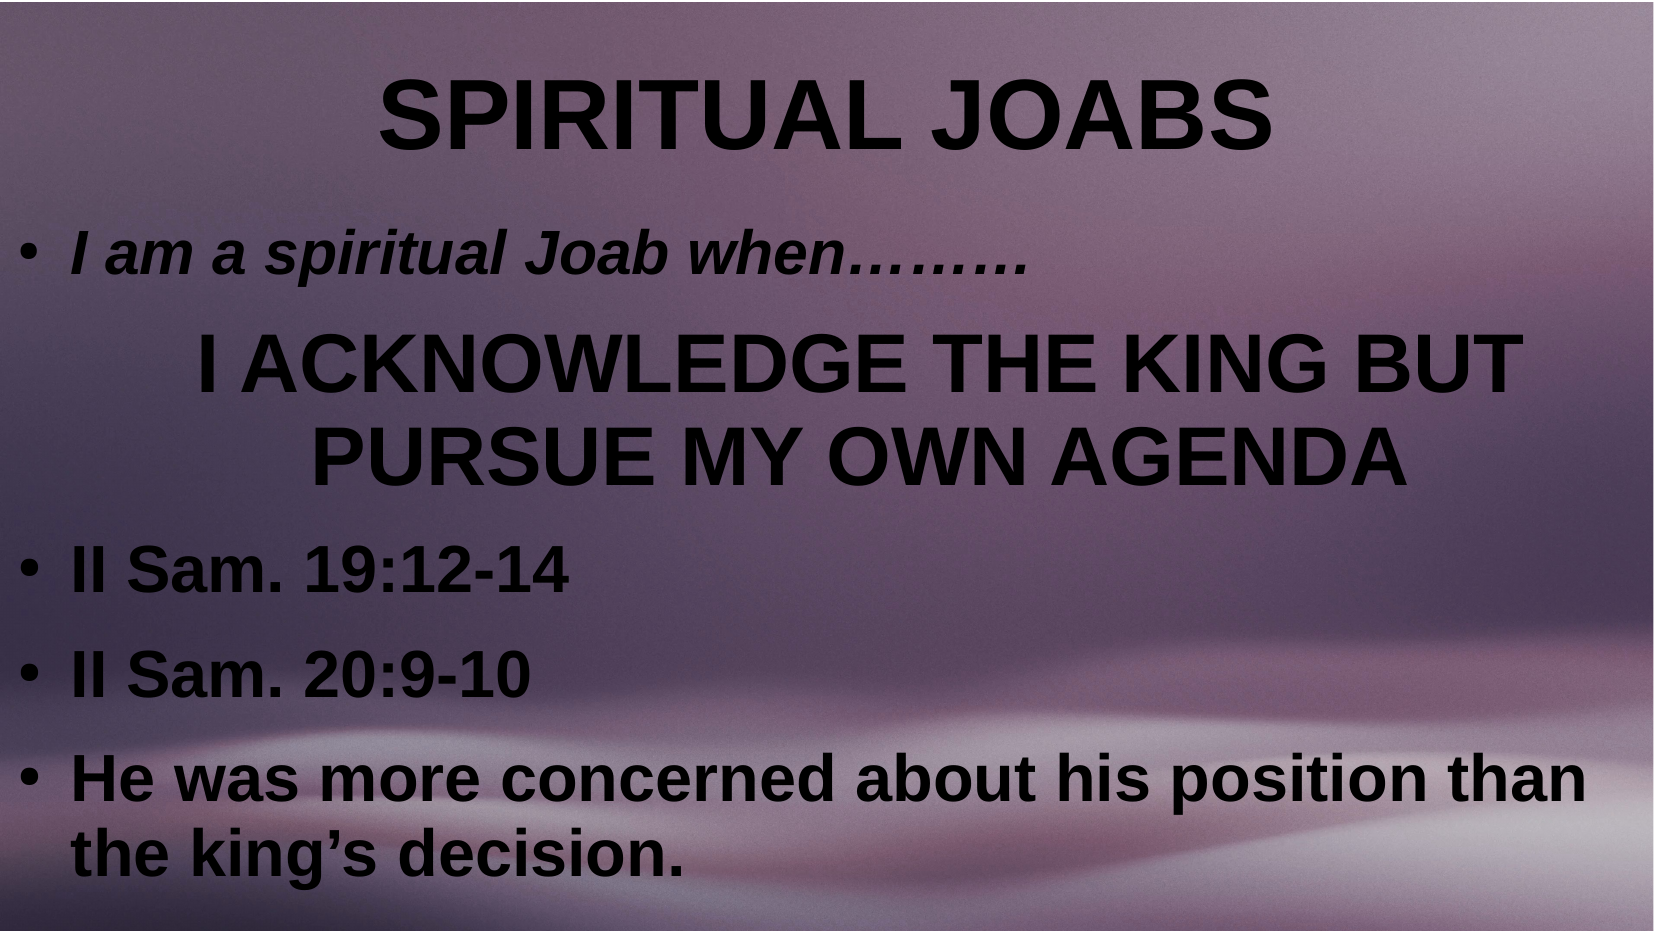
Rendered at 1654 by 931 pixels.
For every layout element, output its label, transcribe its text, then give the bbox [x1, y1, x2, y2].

picture [0, 2, 1654, 931]
list I am a spiritual Joab when……… I ACKNOWLEDGE THE KING BUT PURSUE MY OWN AGENDA II Sam. 19:12-14 II Sam. 20:9-10 He was more concerned about his position than the king’s decision. [0, 217, 1651, 931]
title SPIRITUAL JOABS [82, 37, 1571, 193]
